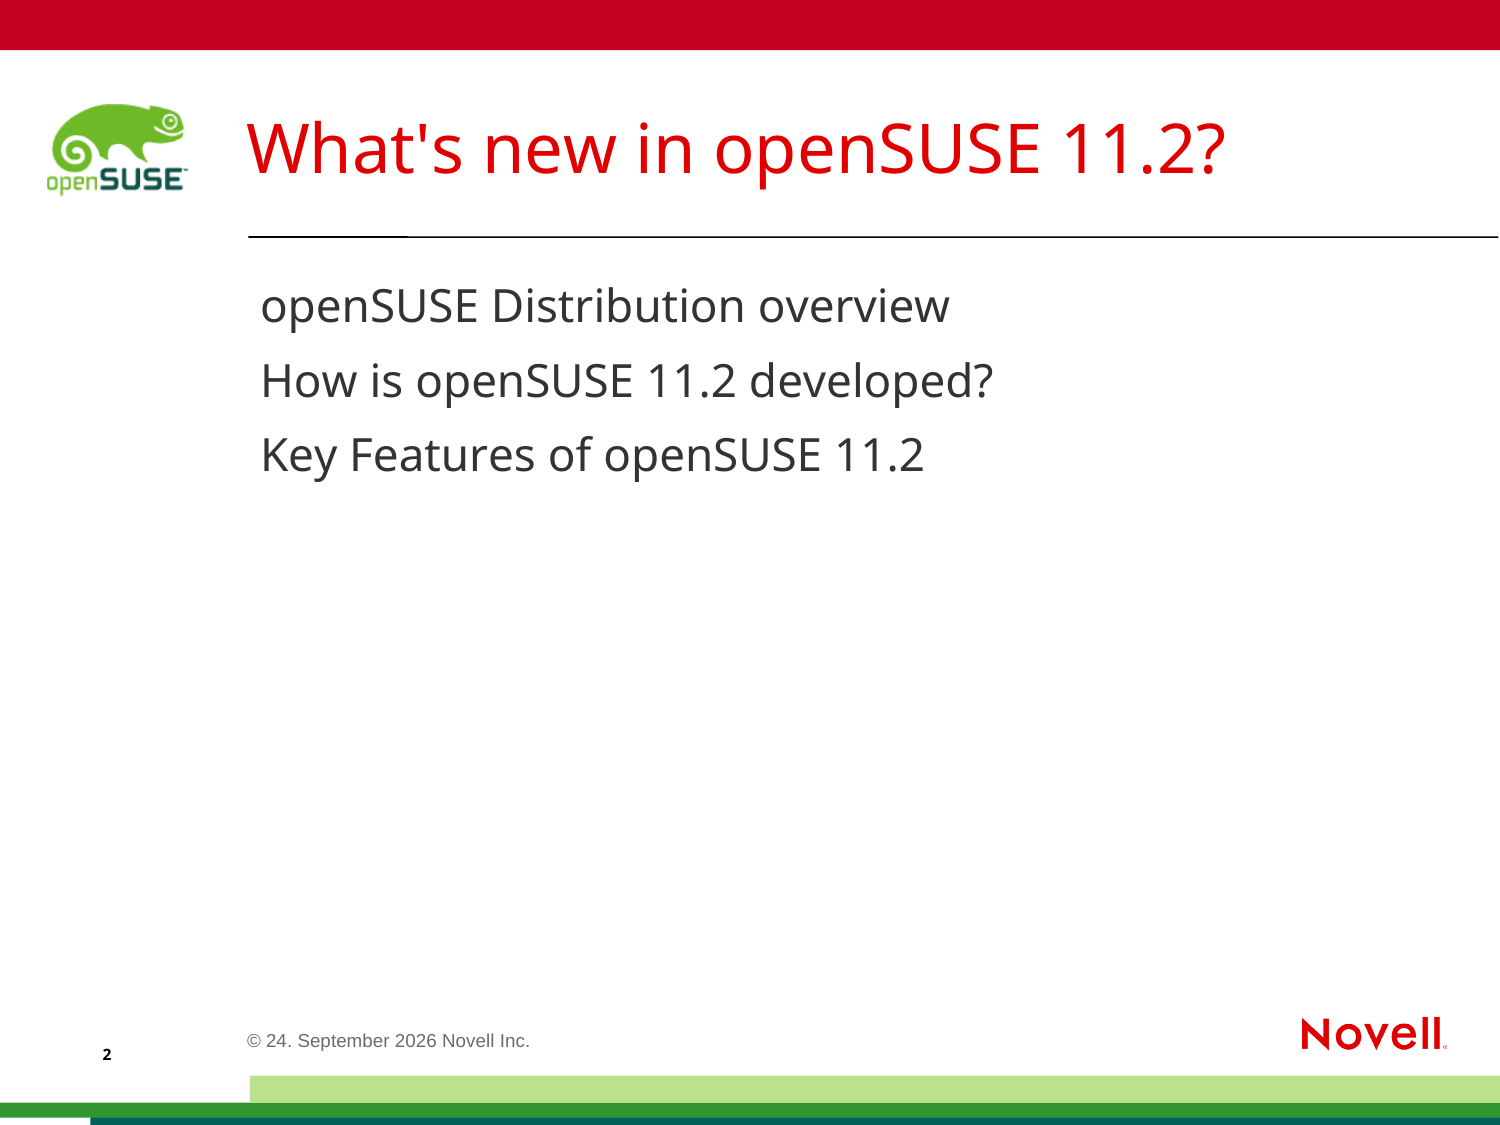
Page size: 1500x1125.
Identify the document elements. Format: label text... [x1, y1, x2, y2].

title What's new in openSUSE 11.2? [246, 60, 1409, 239]
picture [47, 104, 188, 197]
picture [1295, 1011, 1453, 1056]
list openSUSE Distribution overview How is openSUSE 11.2 developed? Key Features of openSUSE 11.2 [245, 267, 1406, 995]
